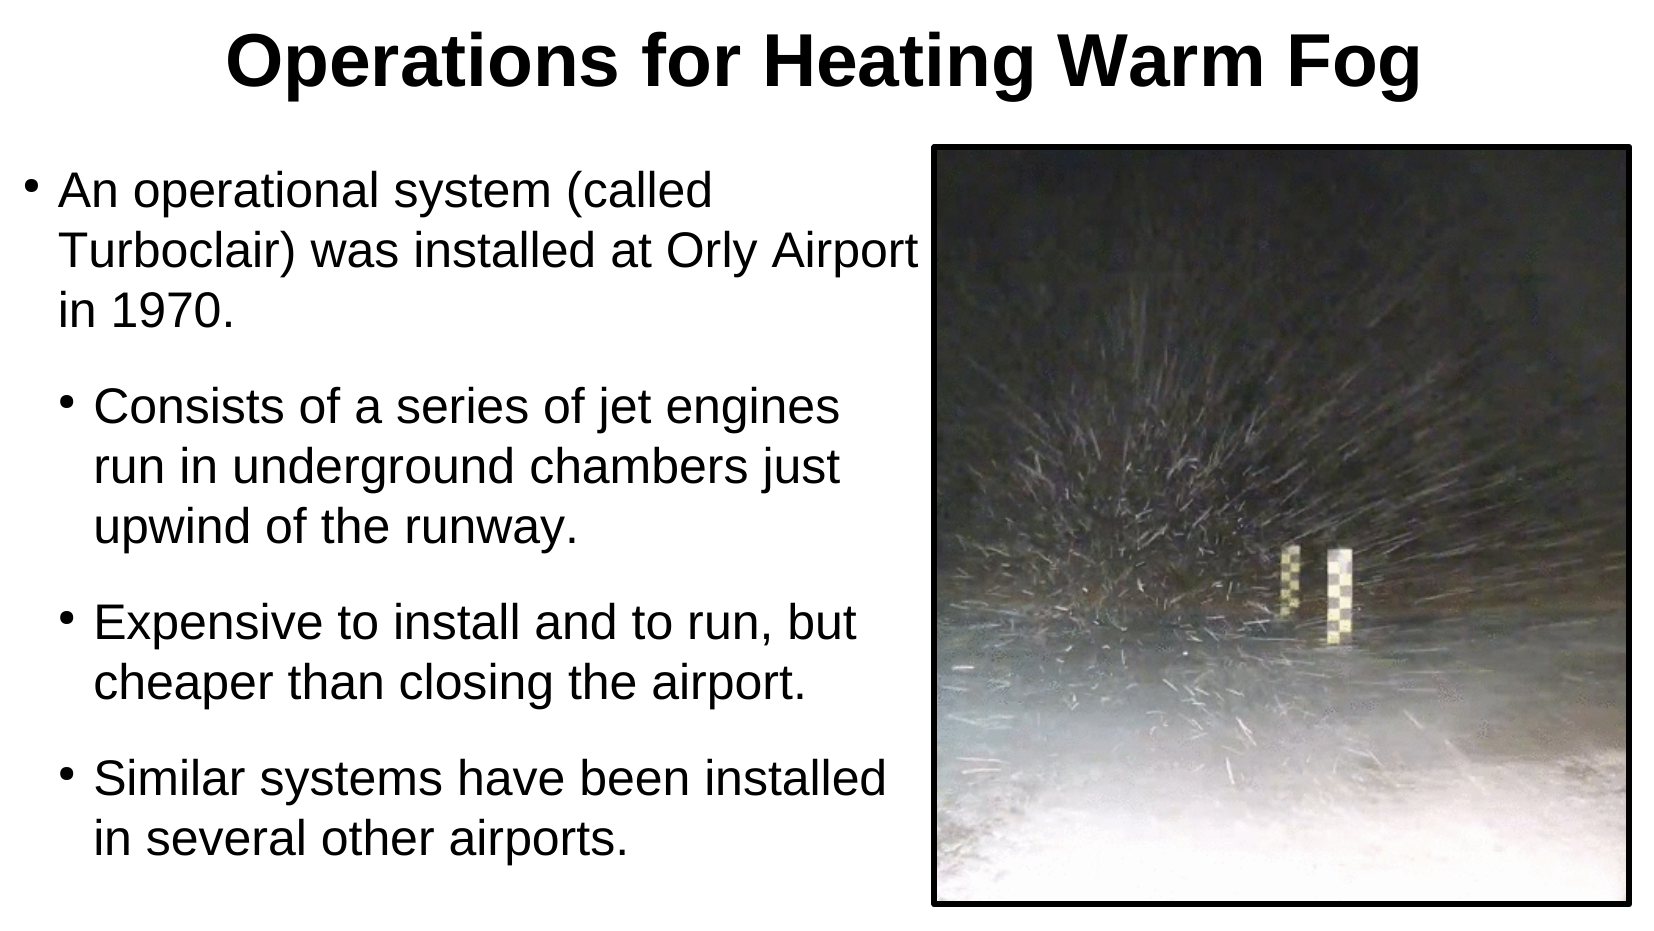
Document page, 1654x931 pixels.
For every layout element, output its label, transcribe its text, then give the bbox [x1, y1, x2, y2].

text_box An operational system (called Turboclair) was installed at Orly Airport in 1970. Consists of a series of jet engines run in underground chambers just upwind of the runway. Expensive to install and to run, but cheaper than closing the airport. Similar systems have been installed in several other airports. [4, 149, 931, 873]
picture [937, 150, 1627, 902]
title Operations for Heating Warm Fog [0, 5, 1654, 107]
